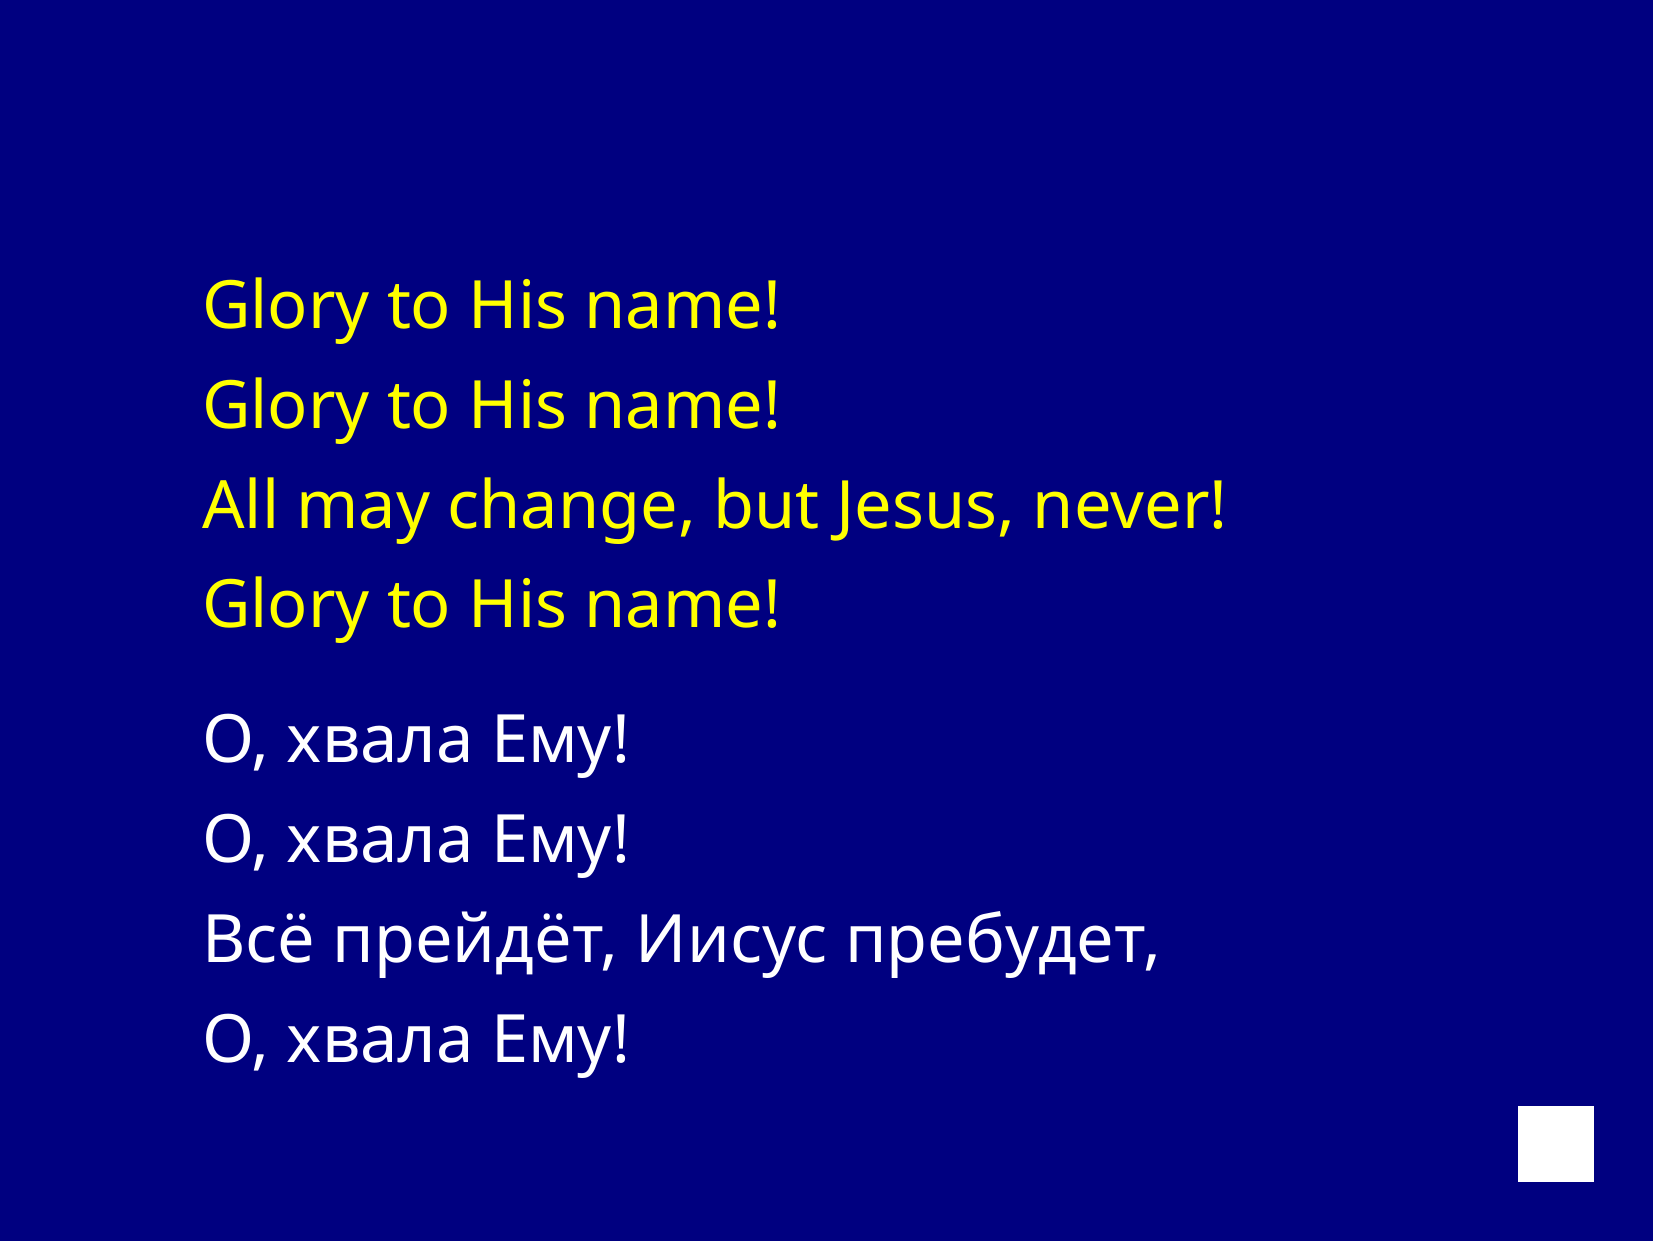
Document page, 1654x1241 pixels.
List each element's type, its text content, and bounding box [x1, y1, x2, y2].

text_box О, хвала Ему! О, хвала Ему! Всё прейдёт, Иисус пребудет, О, хвала Ему! [75, 675, 1576, 1163]
text_box [1518, 1106, 1594, 1182]
text_box Glory to His name! Glory to His name! All may change, but Jesus, never! Glory to His name! [75, 150, 1576, 638]
